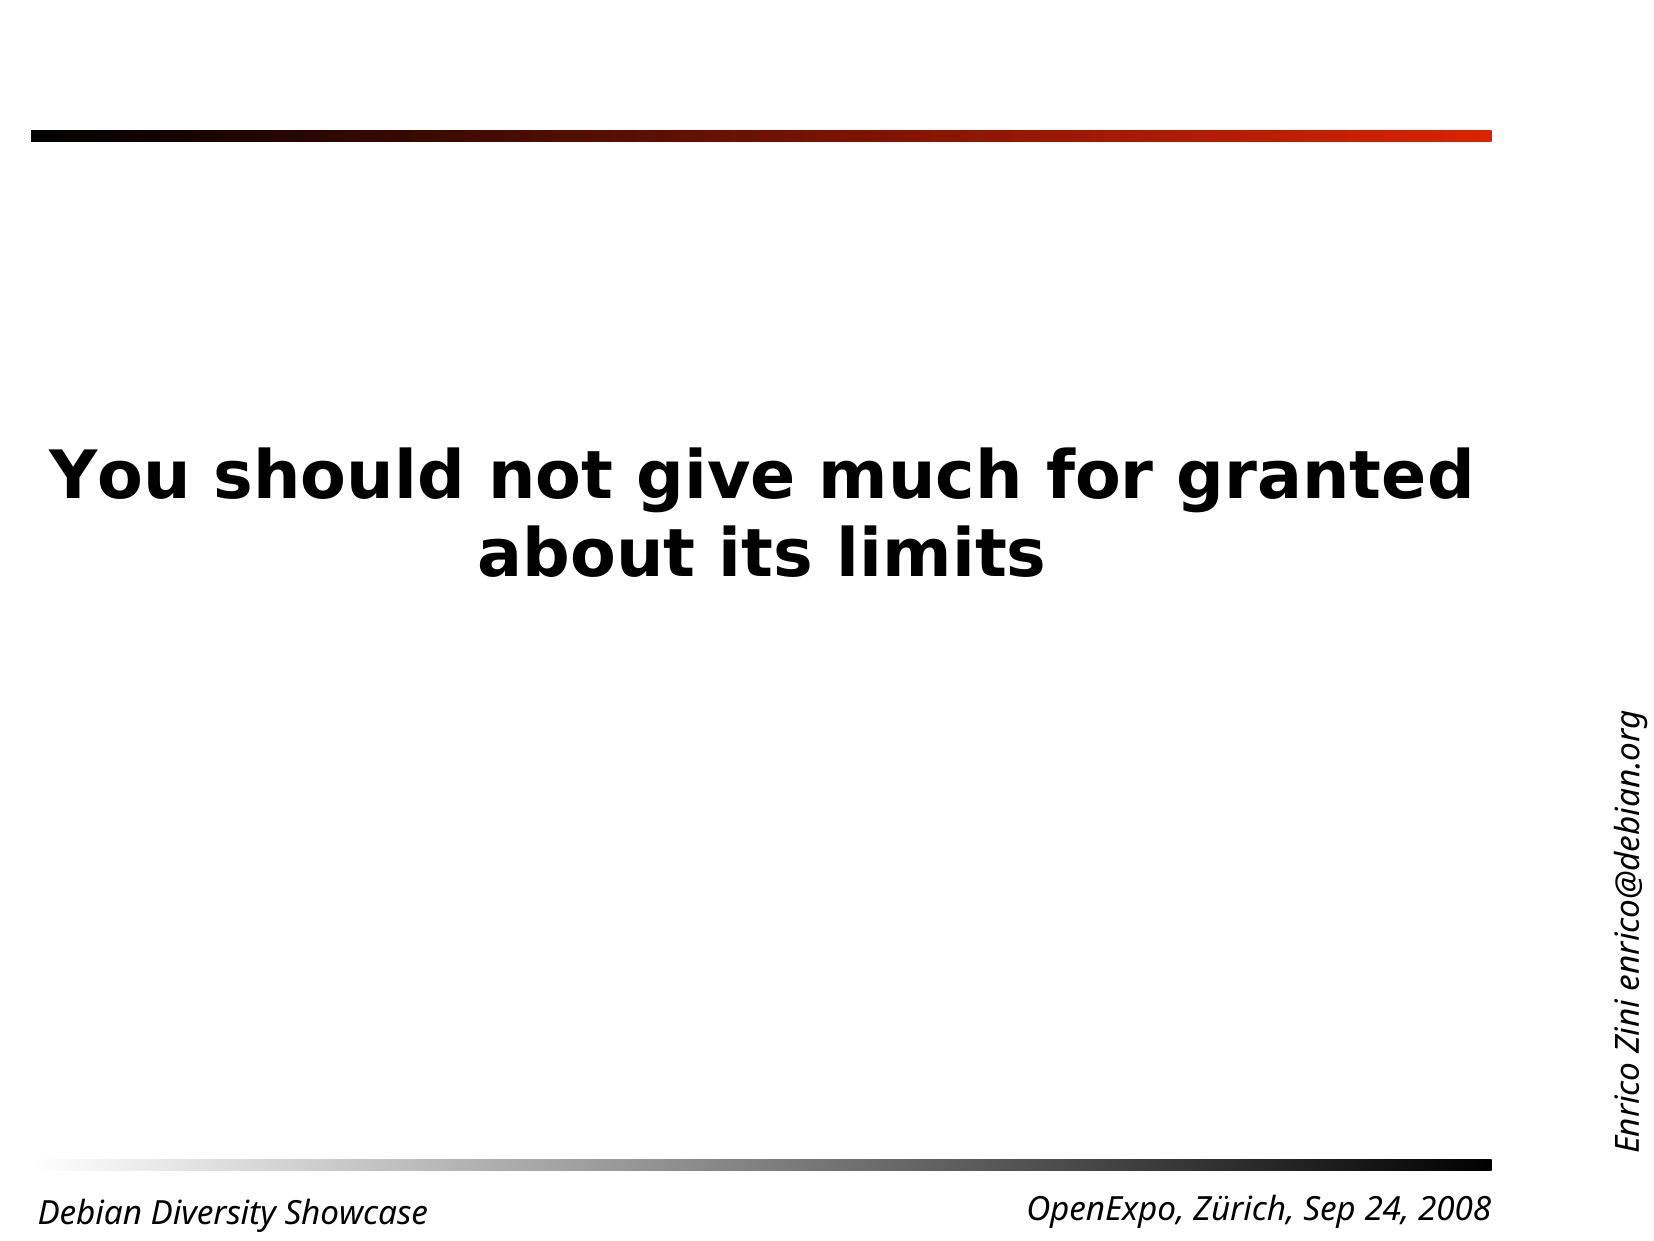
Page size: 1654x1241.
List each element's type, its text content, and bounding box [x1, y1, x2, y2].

text_box You should not give much for granted about its limits [30, 436, 1495, 593]
